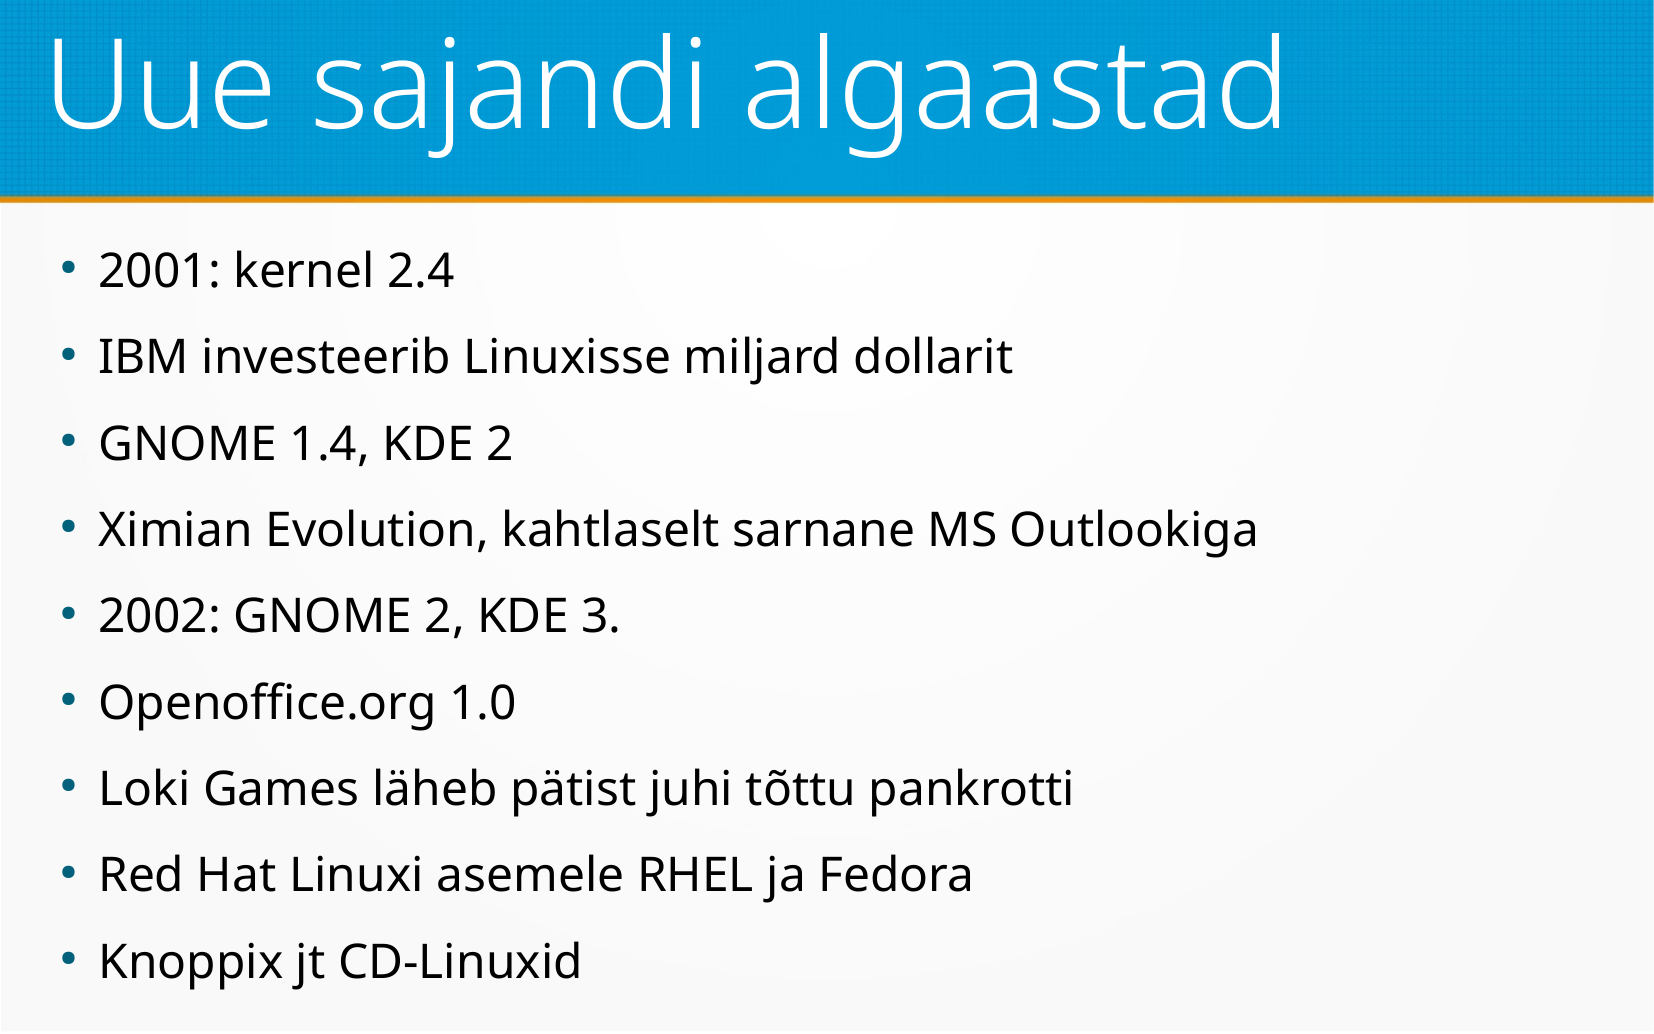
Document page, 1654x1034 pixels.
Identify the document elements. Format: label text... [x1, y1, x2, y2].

title Uue sajandi algaastad [43, 0, 1619, 166]
picture [0, 195, 1654, 1034]
list 2001: kernel 2.4 IBM investeerib Linuxisse miljard dollarit GNOME 1.4, KDE 2 Ximian Evolution, kahtlaselt sarnane MS Outlookiga 2002: GNOME 2, KDE 3. Openoffice.org 1.0 Loki Games läheb pätist juhi tõttu pankrotti Red Hat Linuxi asemele RHEL ja Fedora Knoppix jt CD-Linuxid [47, 236, 1607, 1002]
